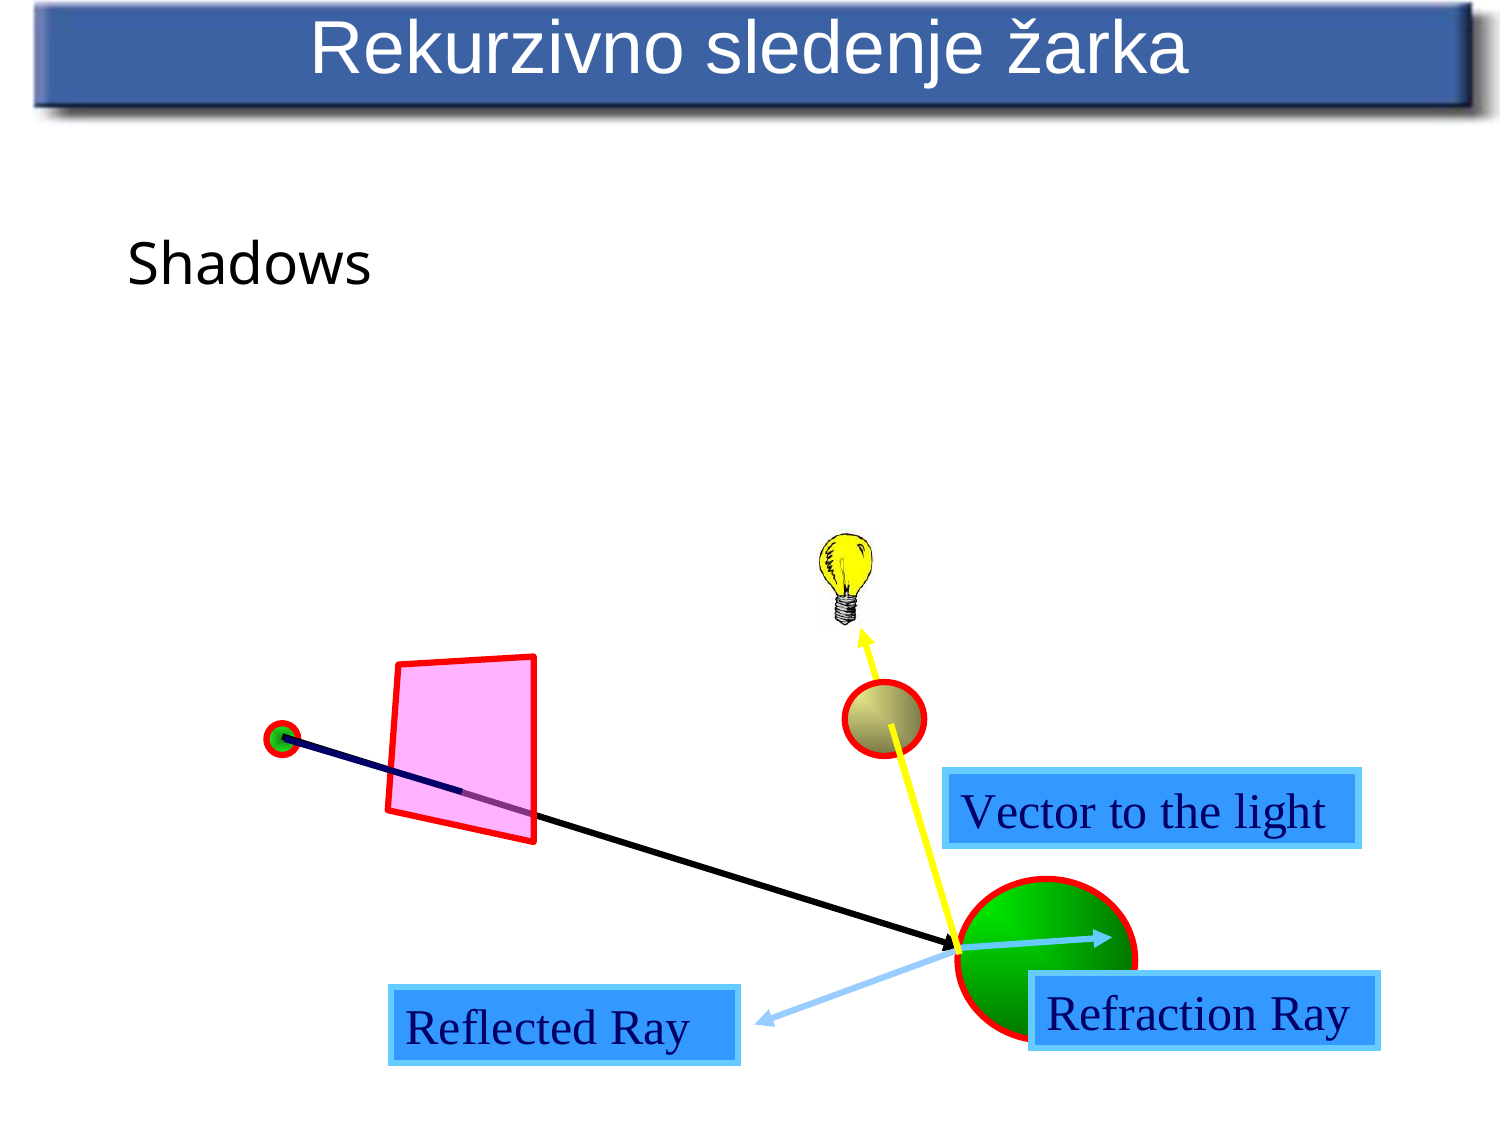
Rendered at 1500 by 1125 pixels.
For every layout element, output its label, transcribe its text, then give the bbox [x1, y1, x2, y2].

text_box [266, 723, 299, 756]
text_box [957, 878, 1136, 1040]
picture [32, 0, 1500, 127]
text_box Reflected Ray [391, 987, 738, 1063]
text_box Vector to the light [945, 770, 1359, 846]
text_box [844, 682, 925, 757]
picture [816, 528, 875, 629]
title Rekurzivno sledenje žarka [112, 0, 1388, 97]
text_box Refraction Ray [1031, 972, 1379, 1049]
list Shadows [112, 218, 1388, 907]
text_box [387, 656, 534, 843]
